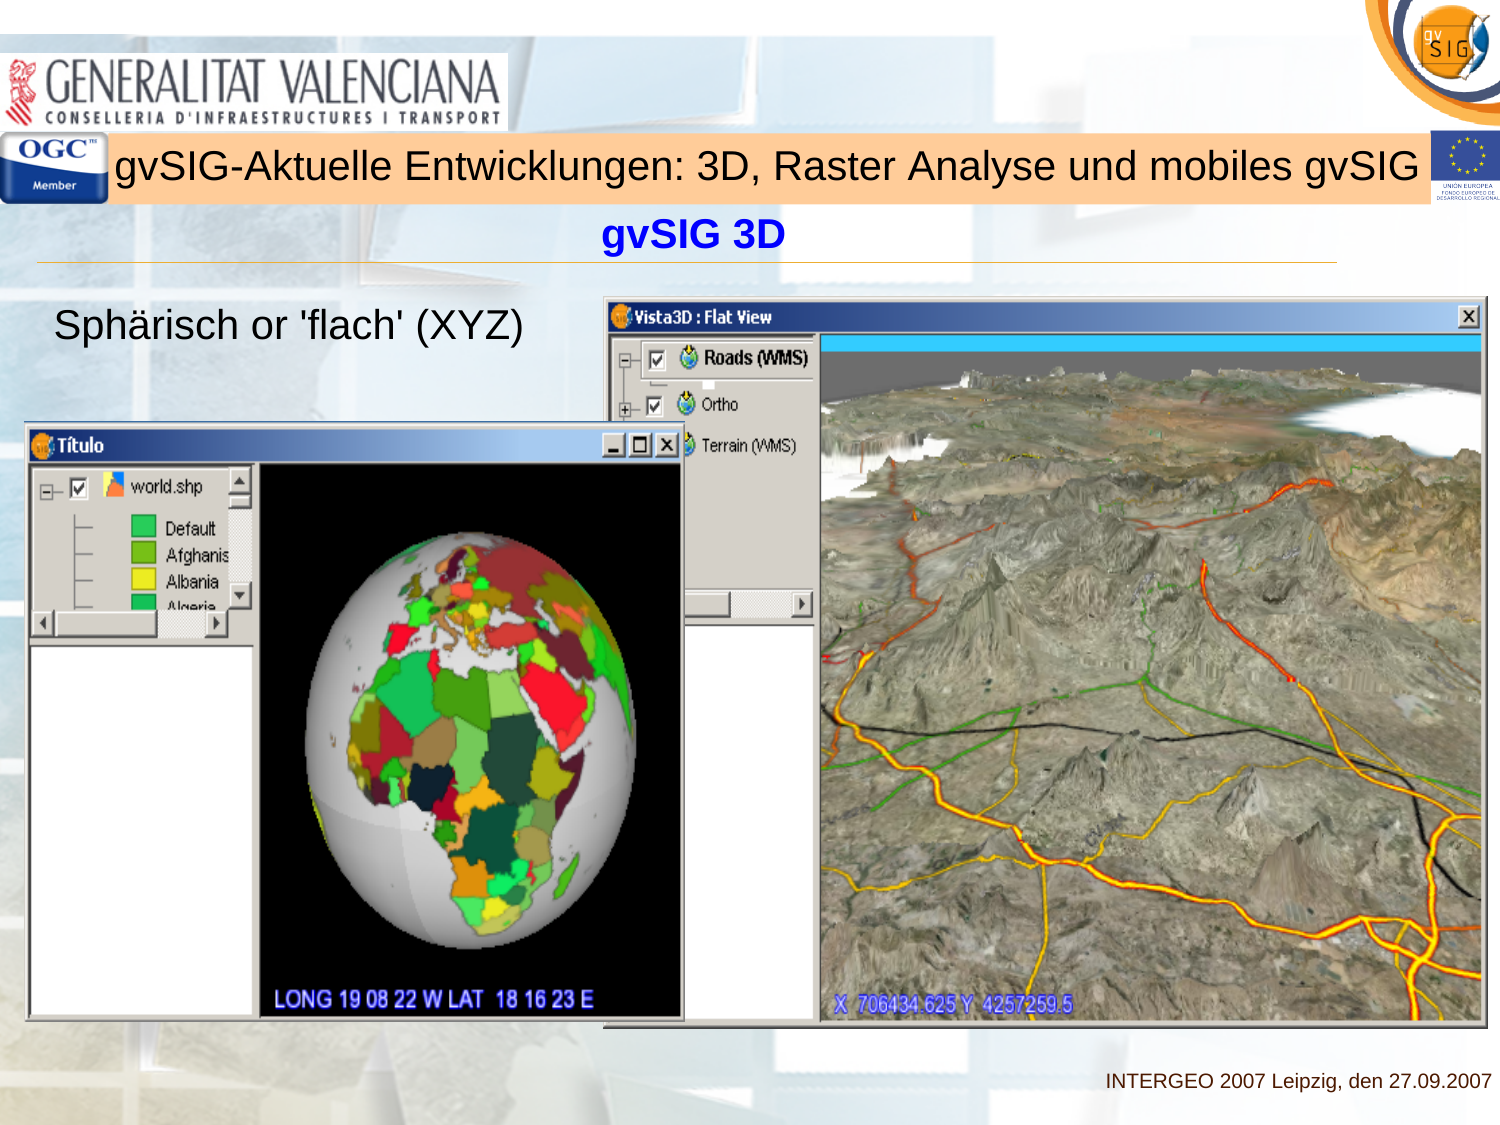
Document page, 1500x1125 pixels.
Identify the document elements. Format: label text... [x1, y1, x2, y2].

text_box Sphärisch or 'flach' (XYZ) [53, 303, 525, 351]
text_box gvSIG-Aktuelle Entwicklungen: 3D, Raster Analyse und mobiles gvSIG [102, 145, 1434, 193]
picture [1363, 0, 1500, 127]
text_box INTERGEO 2007 Leipzig, den 27.09.2007 [1103, 1070, 1495, 1094]
picture [0, 53, 508, 131]
picture [24, 296, 1488, 1030]
text_box [108, 193, 1431, 205]
text_box [108, 133, 1431, 145]
picture [1429, 129, 1500, 200]
text_box gvSIG 3D [56, 212, 1332, 261]
picture [0, 132, 109, 204]
